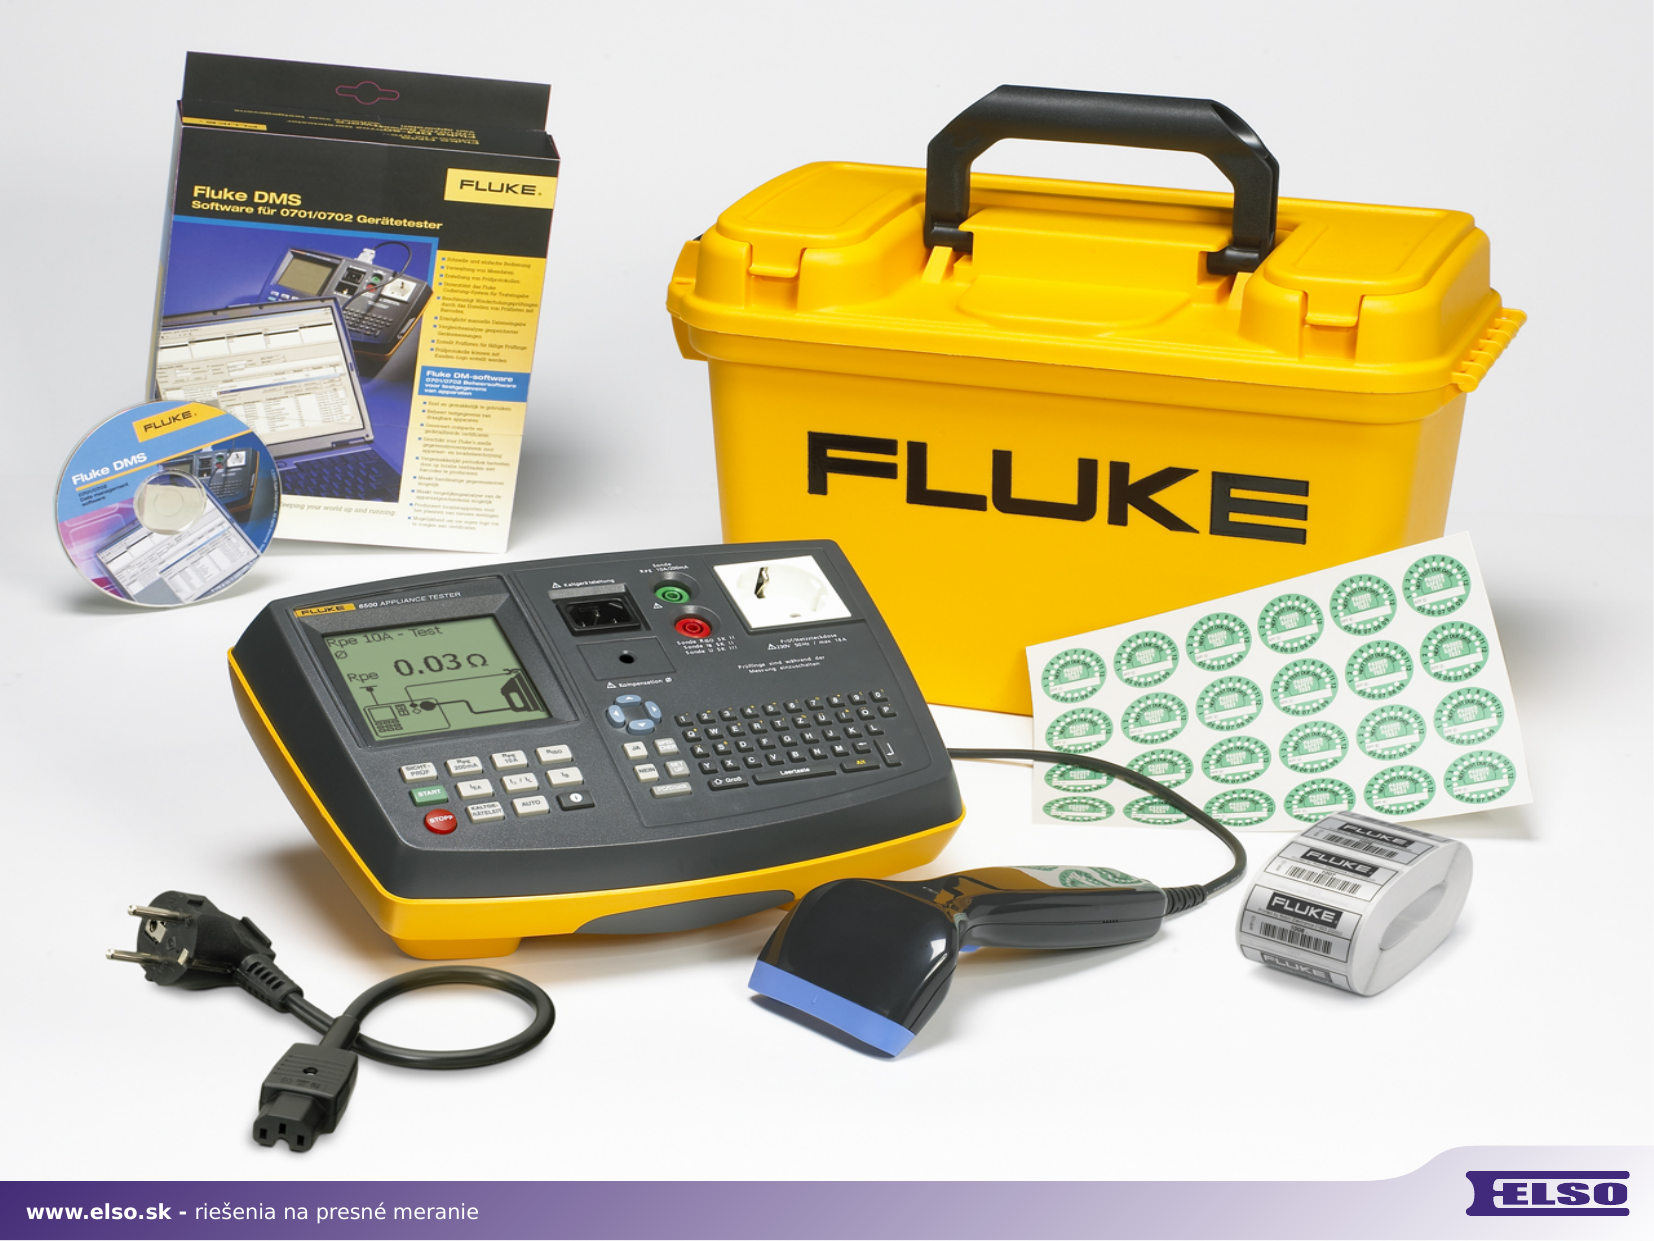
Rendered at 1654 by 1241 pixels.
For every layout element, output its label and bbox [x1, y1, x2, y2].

picture [0, 0, 1654, 1181]
title [82, 49, 1571, 257]
